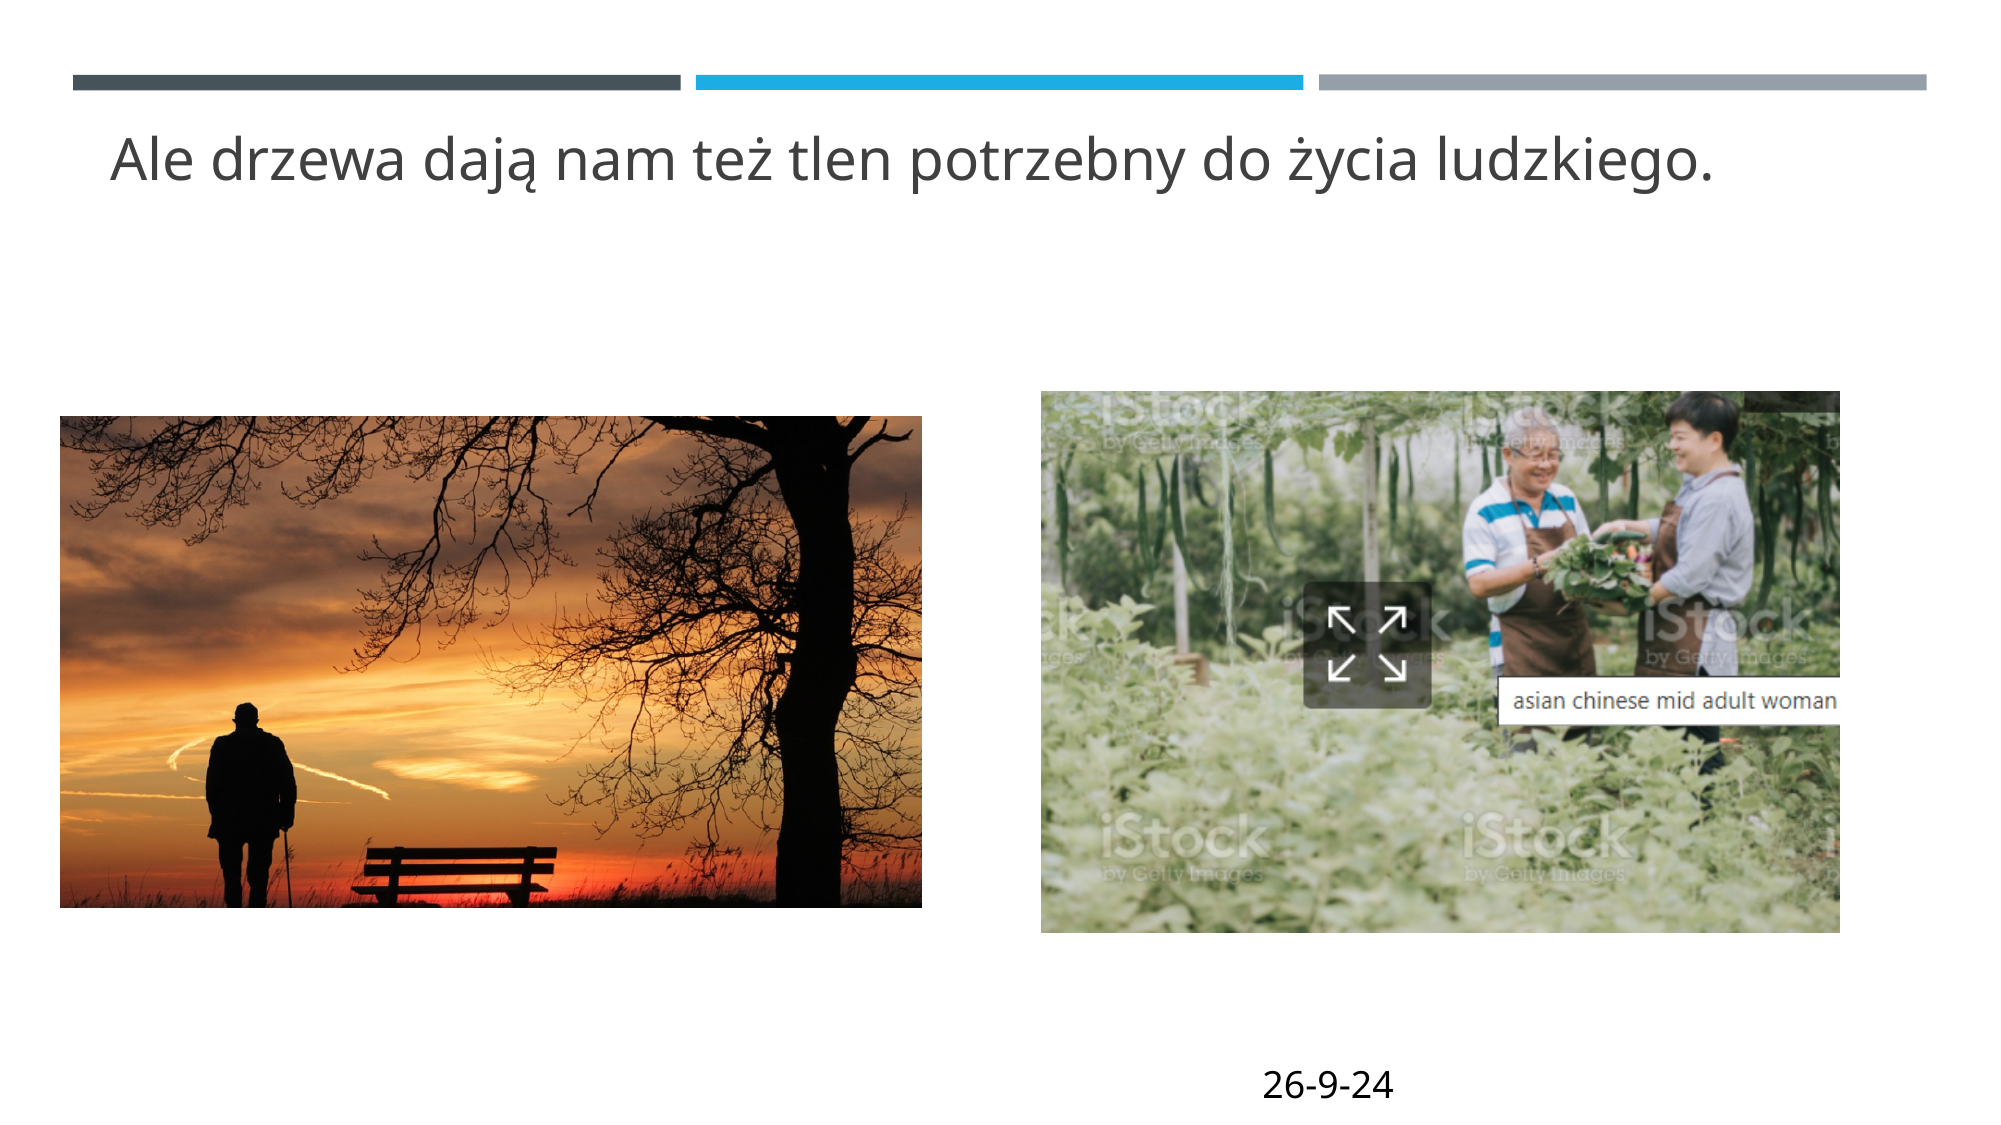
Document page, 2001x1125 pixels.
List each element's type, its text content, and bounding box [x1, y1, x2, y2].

slide_number 21-3-25 [1247, 1053, 1715, 1114]
title Ale drzewa dają nam też tlen potrzebny do życia ludzkiego. [95, 115, 1905, 311]
picture [60, 416, 922, 908]
picture [1041, 391, 1840, 933]
